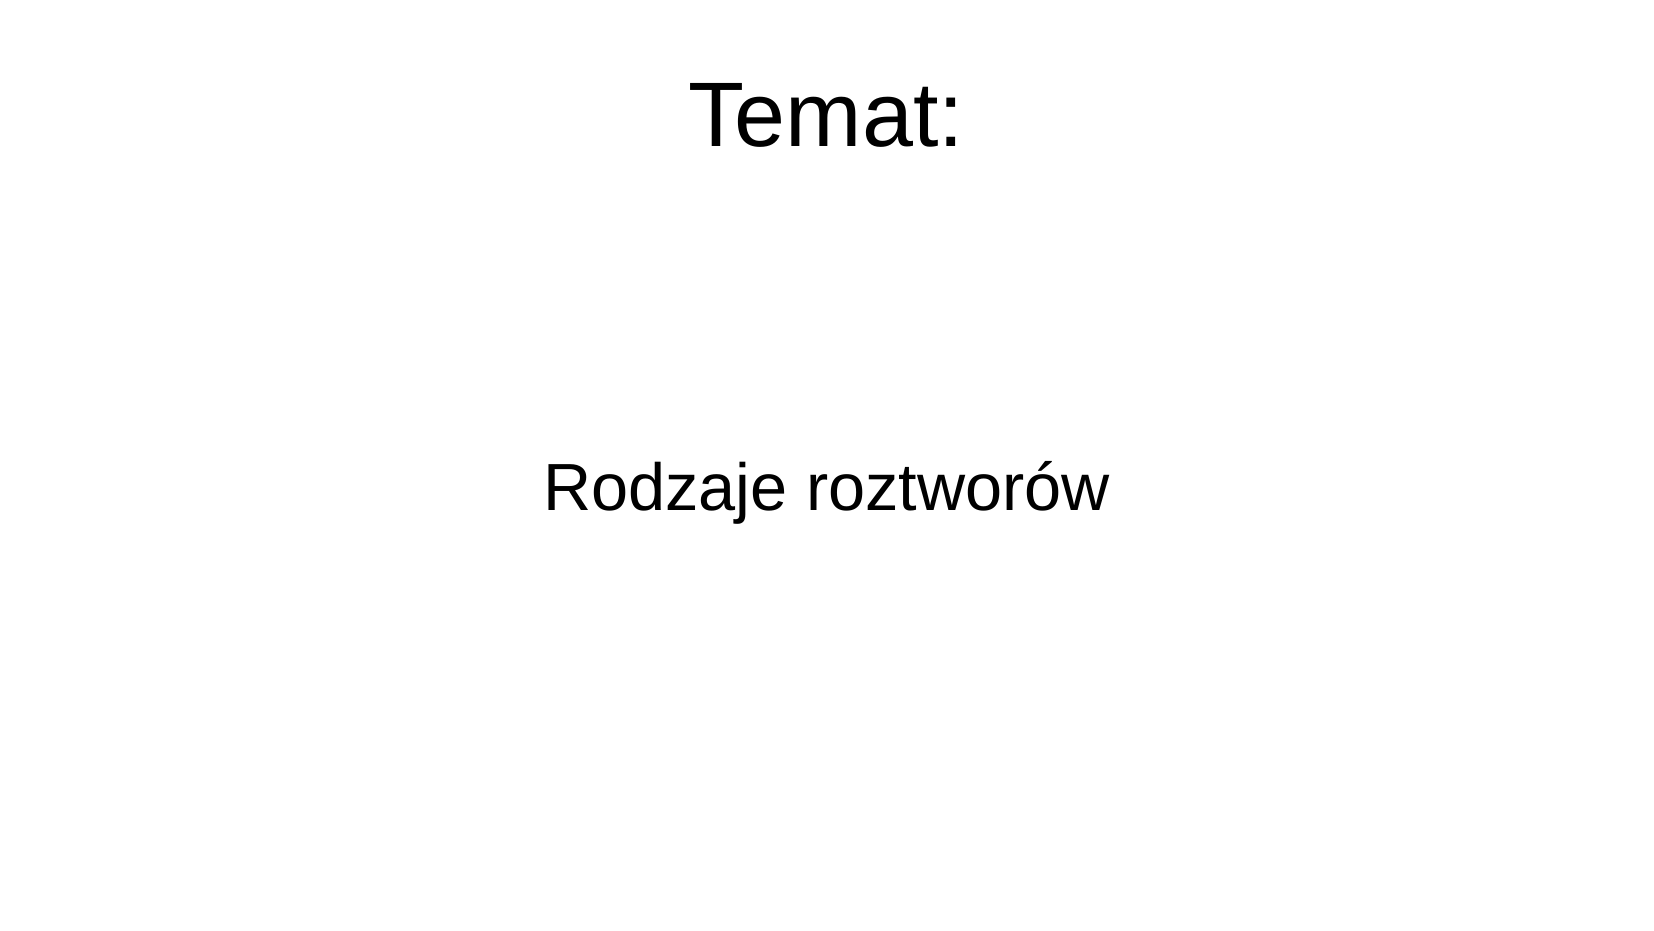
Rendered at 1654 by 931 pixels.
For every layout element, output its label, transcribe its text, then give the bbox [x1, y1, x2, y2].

title Temat: [82, 37, 1571, 193]
subtitle Rodzaje roztworów [82, 217, 1571, 758]
